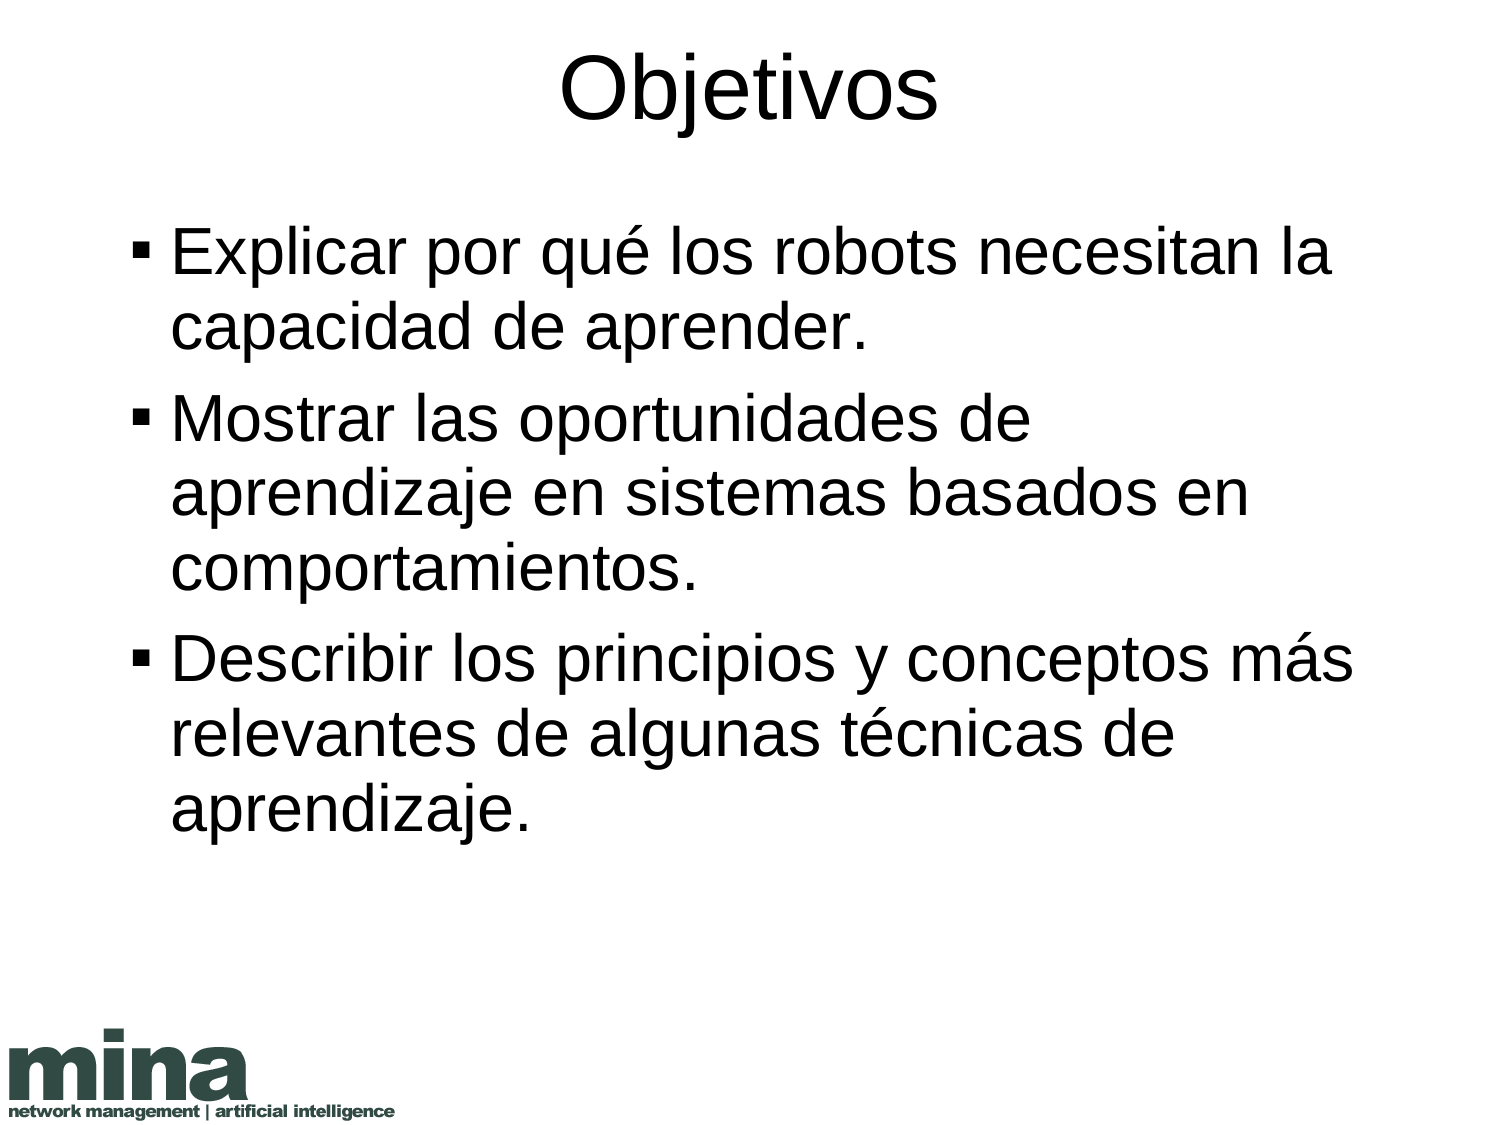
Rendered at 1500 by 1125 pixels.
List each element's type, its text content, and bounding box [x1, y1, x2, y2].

picture [0, 1022, 402, 1125]
title Objetivos [112, 0, 1388, 182]
list Explicar por qué los robots necesitan la capacidad de aprender. Mostrar las oportunidades de aprendizaje en sistemas basados en comportamientos. Describir los principios y conceptos más relevantes de algunas técnicas de aprendizaje. [118, 206, 1394, 854]
